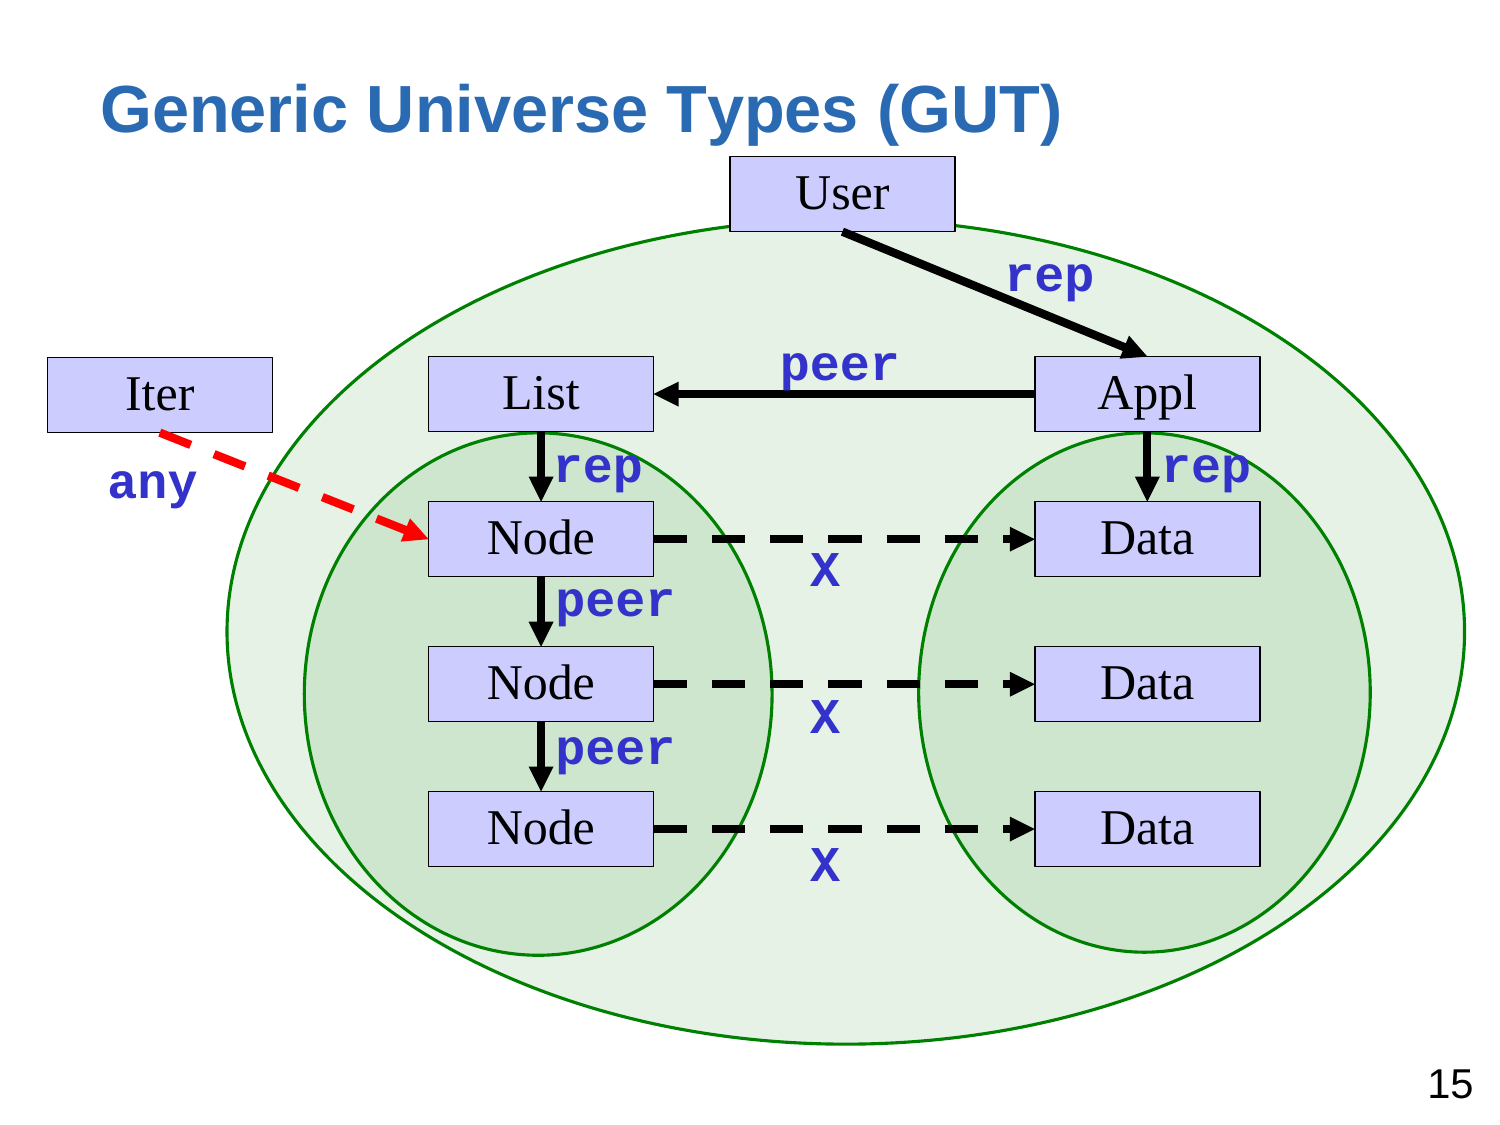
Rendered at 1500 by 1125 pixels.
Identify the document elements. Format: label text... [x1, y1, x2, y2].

text_box any [92, 448, 217, 509]
text_box [857, 225, 1045, 286]
title Generic Universe Types (GUT) [85, 63, 1407, 155]
text_box List [428, 356, 654, 432]
text_box Node [428, 791, 654, 867]
text_box Data [1034, 791, 1260, 867]
text_box peer [540, 566, 694, 627]
text_box rep [989, 241, 1117, 302]
text_box Data [1034, 646, 1260, 722]
text_box X [795, 536, 865, 597]
text_box User [729, 156, 955, 232]
text_box [545, 432, 552, 476]
text_box Appl [1034, 356, 1260, 432]
text_box [227, 226, 1465, 1045]
text_box peer [540, 714, 694, 775]
text_box Node [428, 501, 654, 577]
text_box X [795, 683, 865, 744]
text_box rep [552, 432, 680, 493]
text_box X [795, 831, 865, 892]
text_box peer [765, 330, 918, 391]
text_box Data [1034, 501, 1260, 577]
text_box Iter [47, 357, 273, 433]
text_box rep [1161, 432, 1288, 493]
text_box Node [428, 646, 654, 722]
